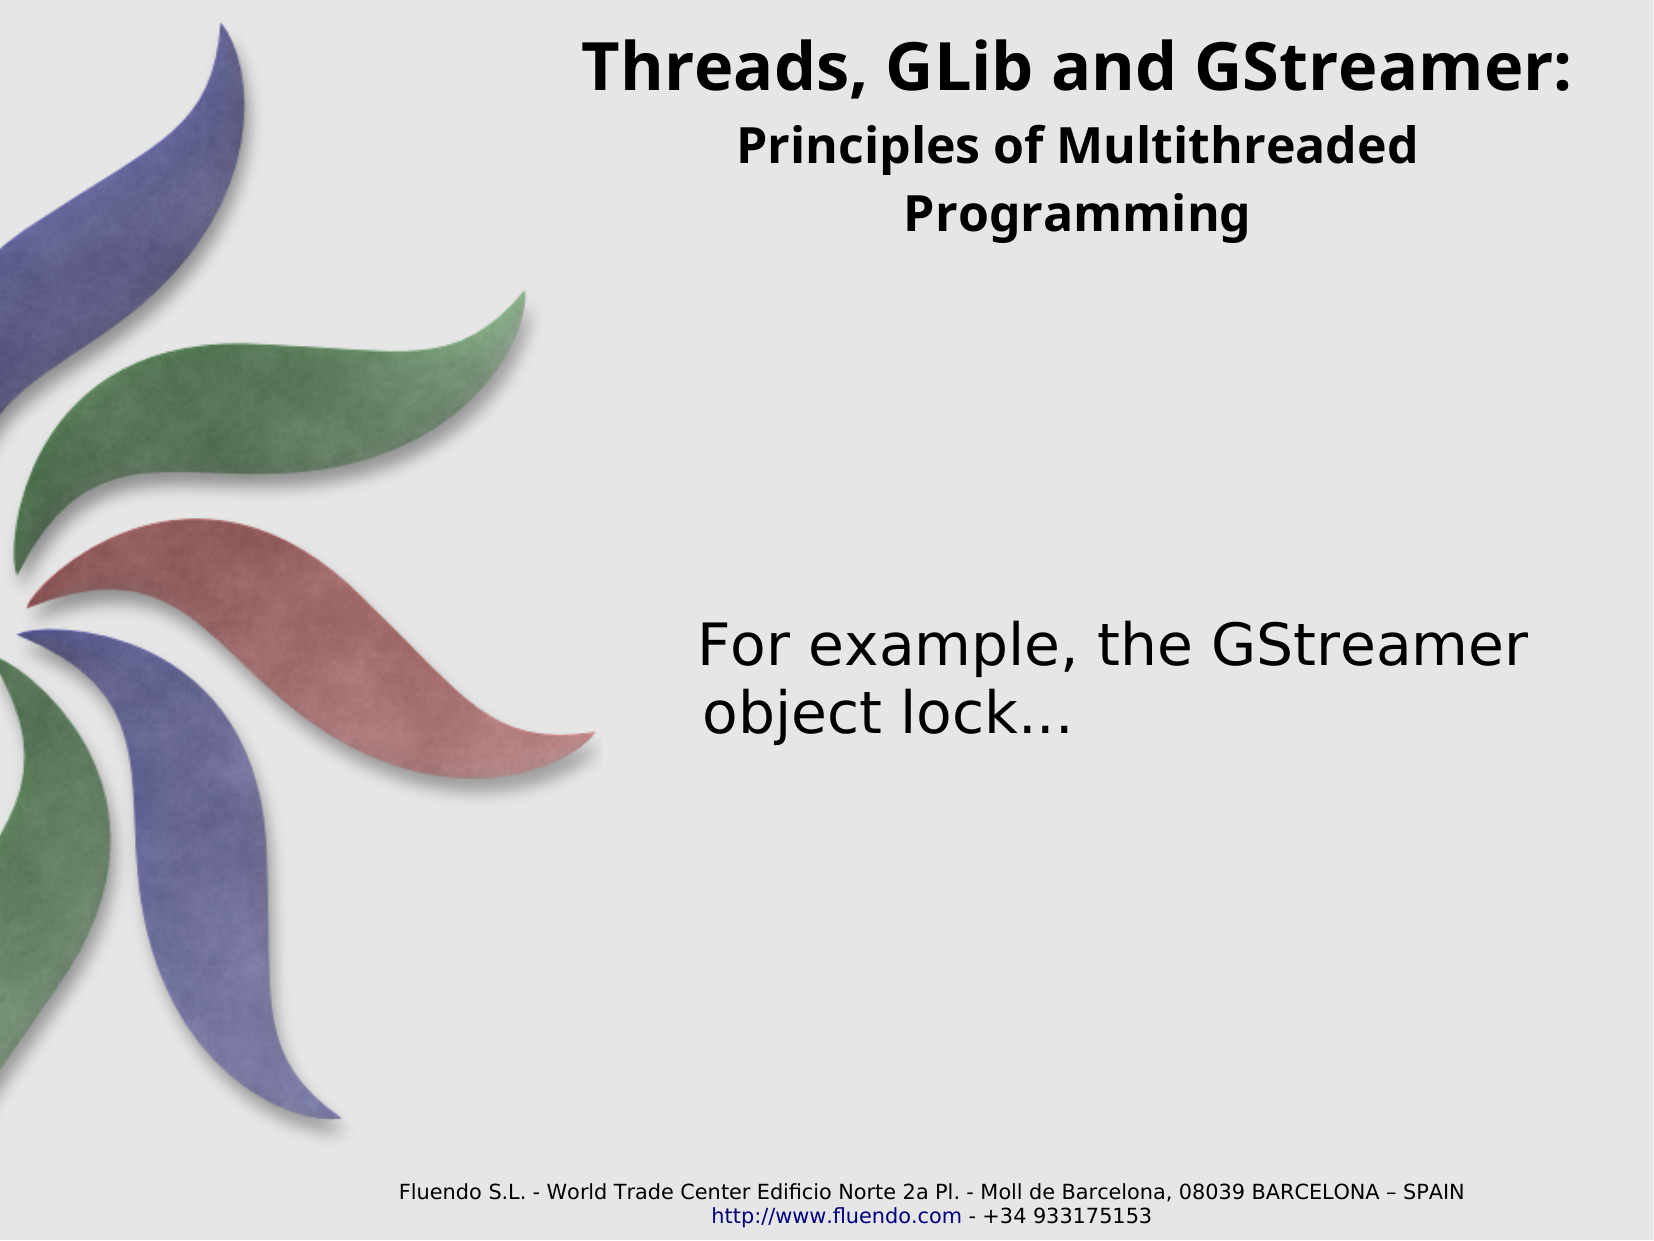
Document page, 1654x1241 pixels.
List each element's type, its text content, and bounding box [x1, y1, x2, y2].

picture [597, 1189, 602, 1198]
picture [0, 1, 602, 1241]
list For example, the GStreamer object lock... [561, 236, 1595, 1123]
title Threads, GLib and GStreamer: Principles of Multithreaded Programming [561, 59, 1595, 207]
